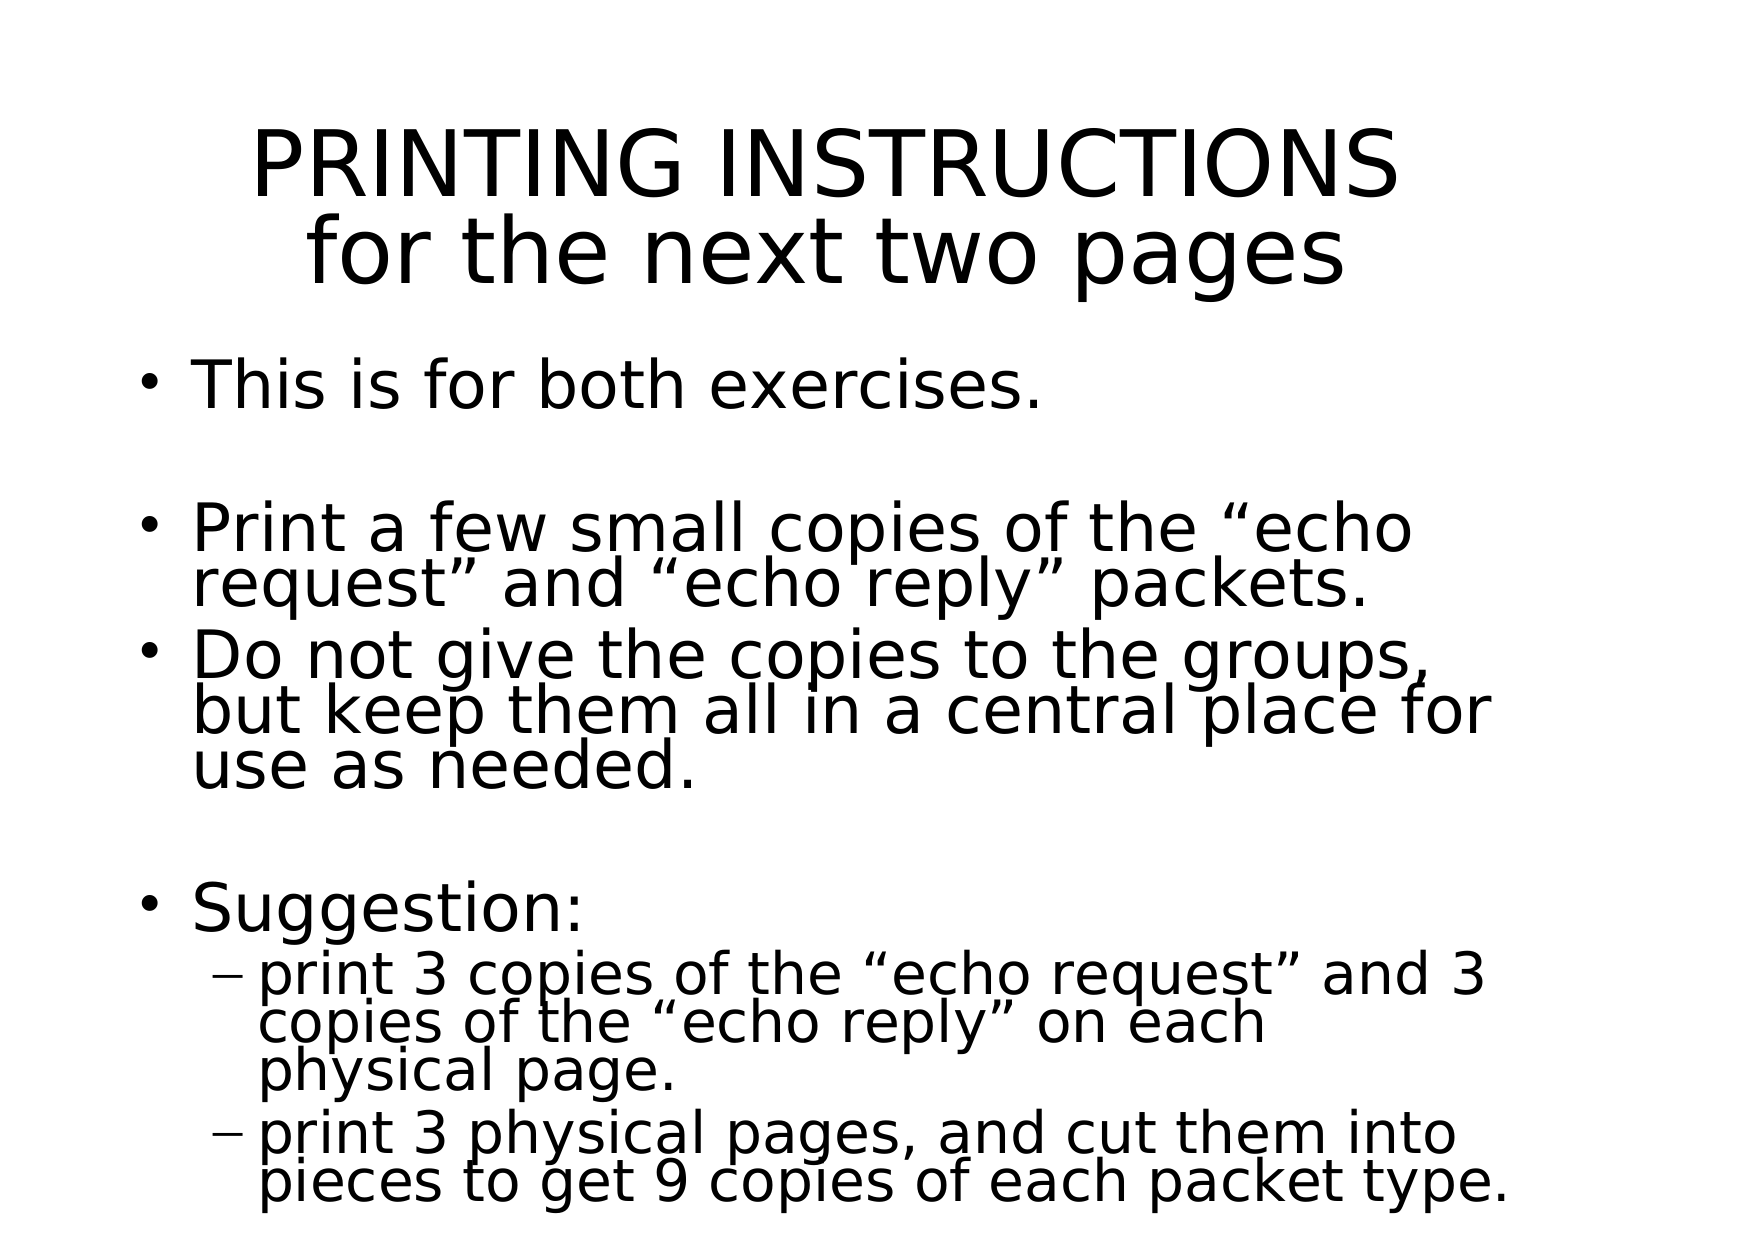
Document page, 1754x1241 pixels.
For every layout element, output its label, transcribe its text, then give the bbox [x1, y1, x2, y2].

title PRINTING INSTRUCTIONS for the next two pages [123, 109, 1530, 318]
list This is for both exercises. Print a few small copies of the “echo request” and “echo reply” packets. Do not give the copies to the groups, but keep them all in a central place for use as needed. Suggestion: print 3 copies of the “echo request” and 3 copies of the “echo reply” on each physical page. print 3 physical pages, and cut them into pieces to get 9 copies of each packet type. [123, 357, 1530, 1241]
